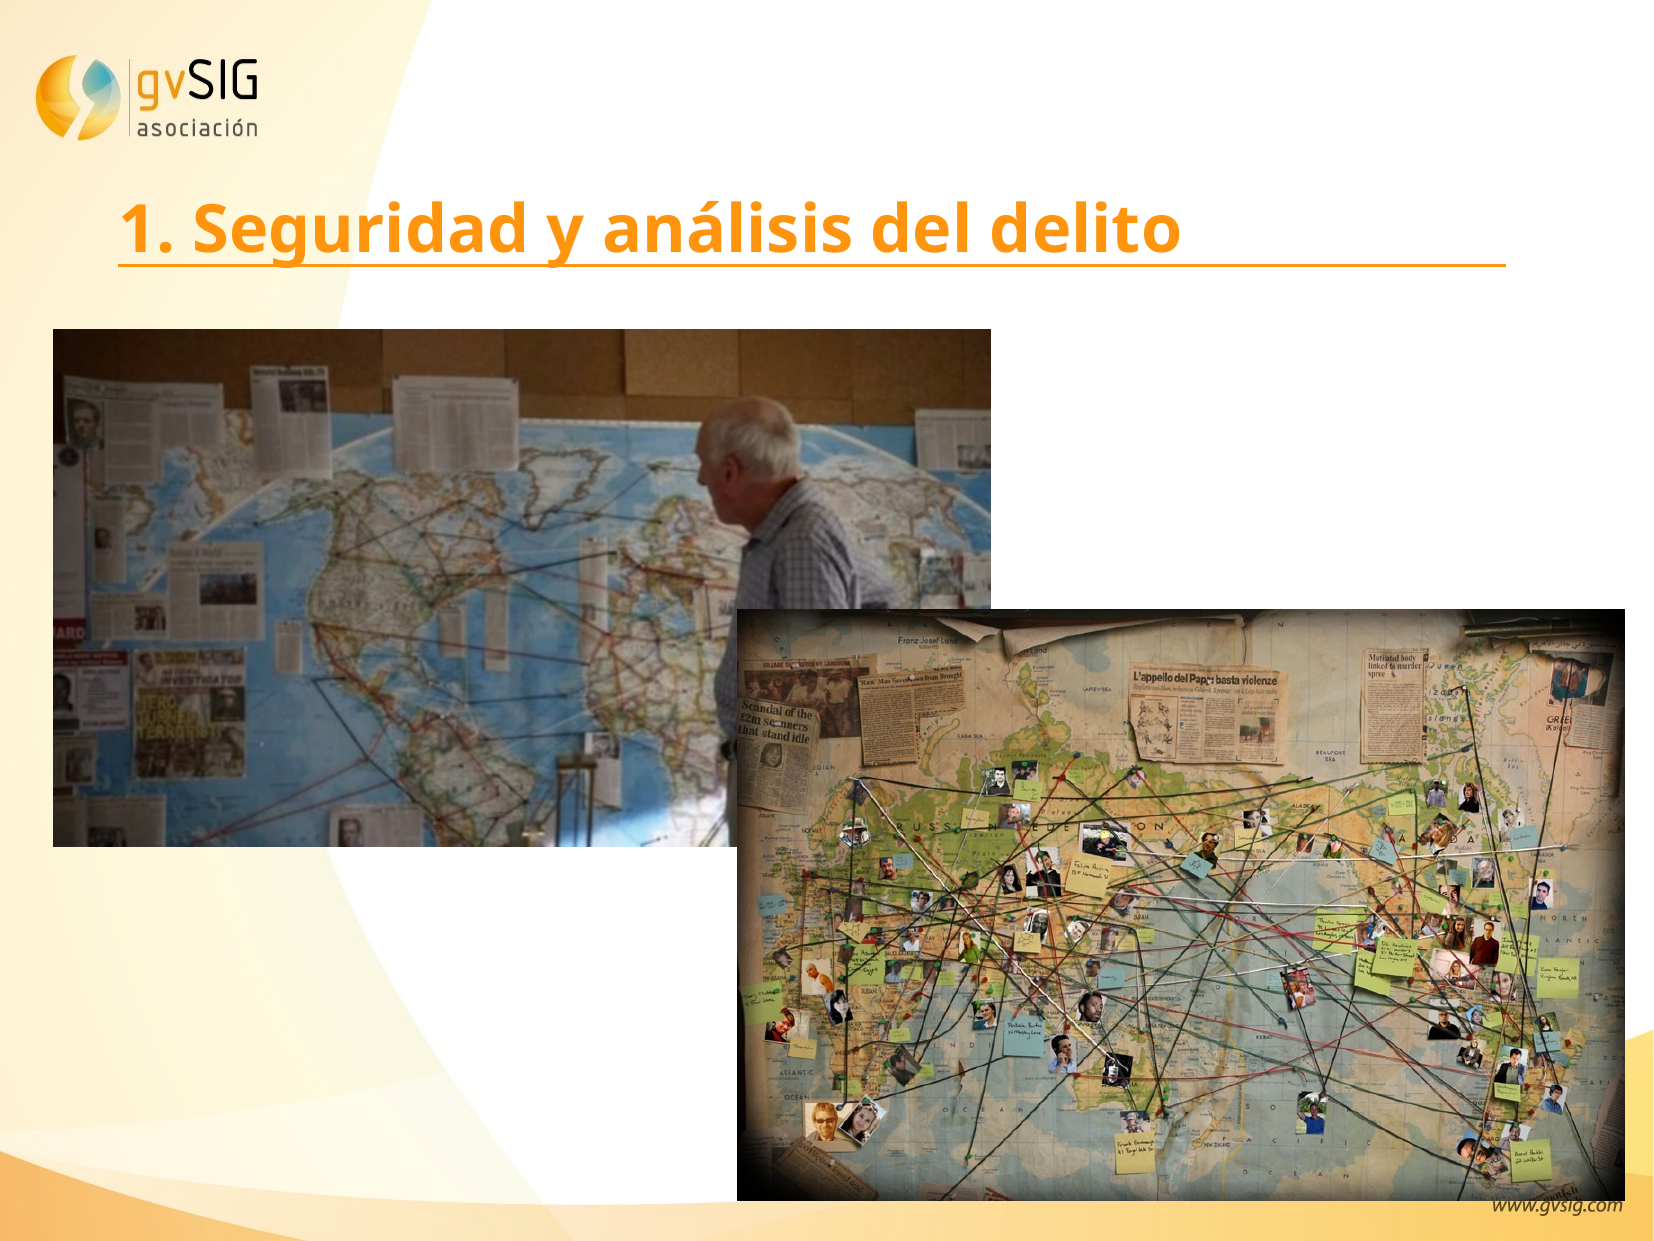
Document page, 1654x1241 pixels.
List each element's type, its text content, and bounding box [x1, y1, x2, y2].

title 1. Seguridad y análisis del delito [118, 177, 1607, 276]
picture [0, 0, 1654, 1241]
